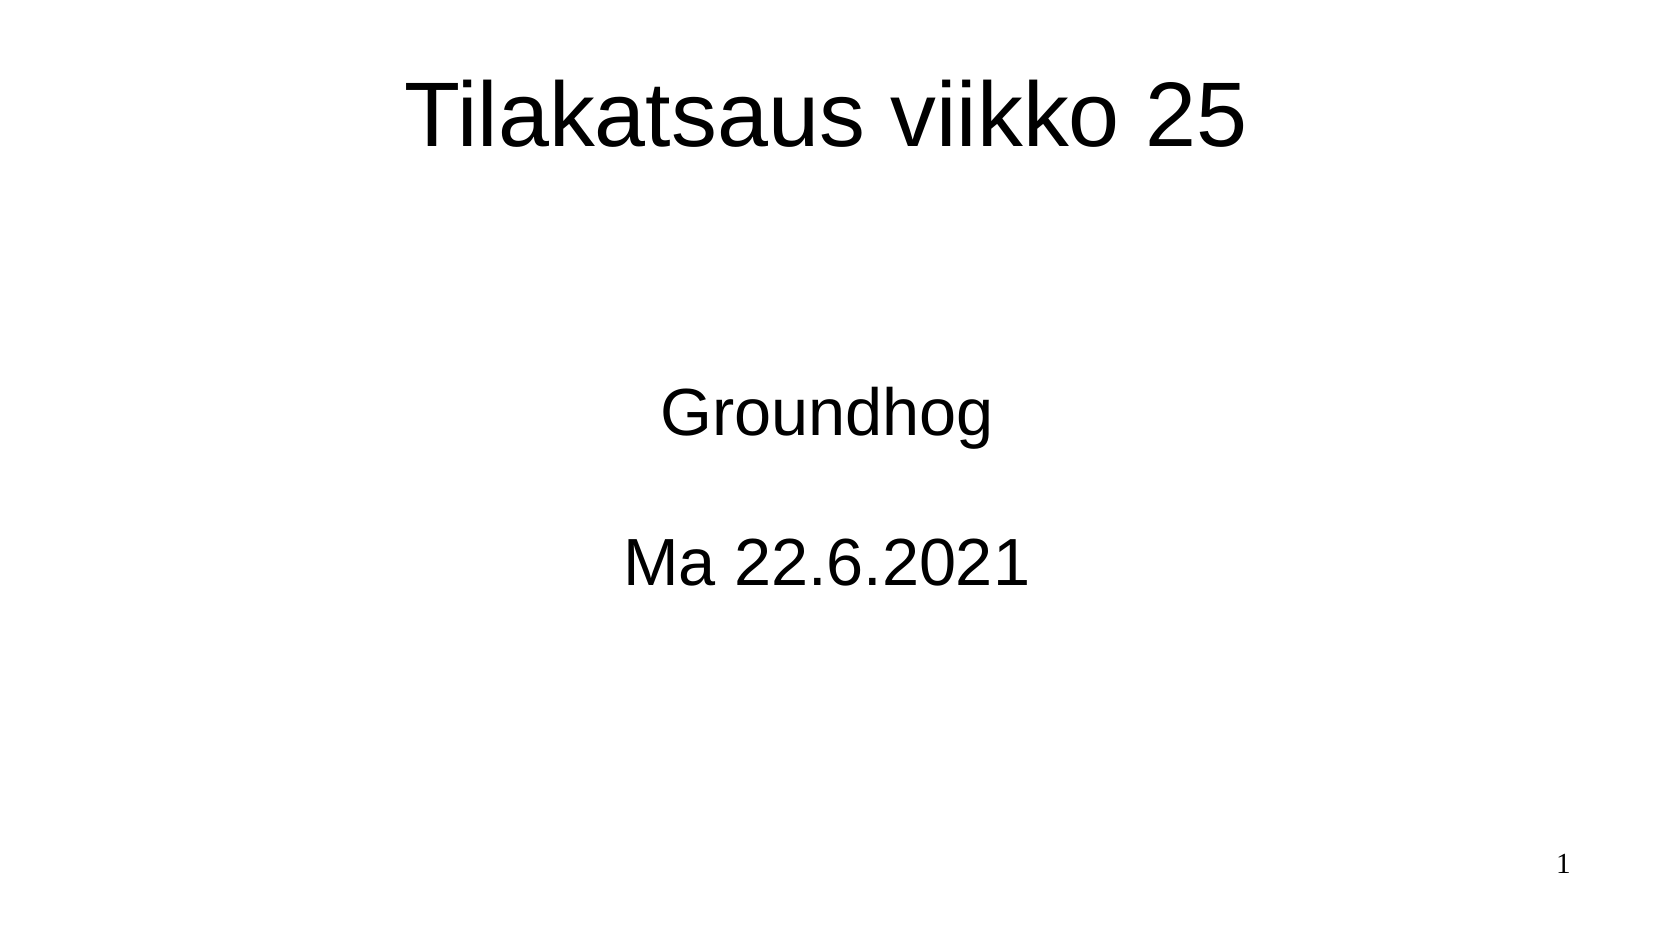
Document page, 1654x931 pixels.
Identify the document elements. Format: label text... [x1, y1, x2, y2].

subtitle Groundhog Ma 22.6.2021 [82, 217, 1571, 758]
title Tilakatsaus viikko 25 [82, 37, 1571, 193]
